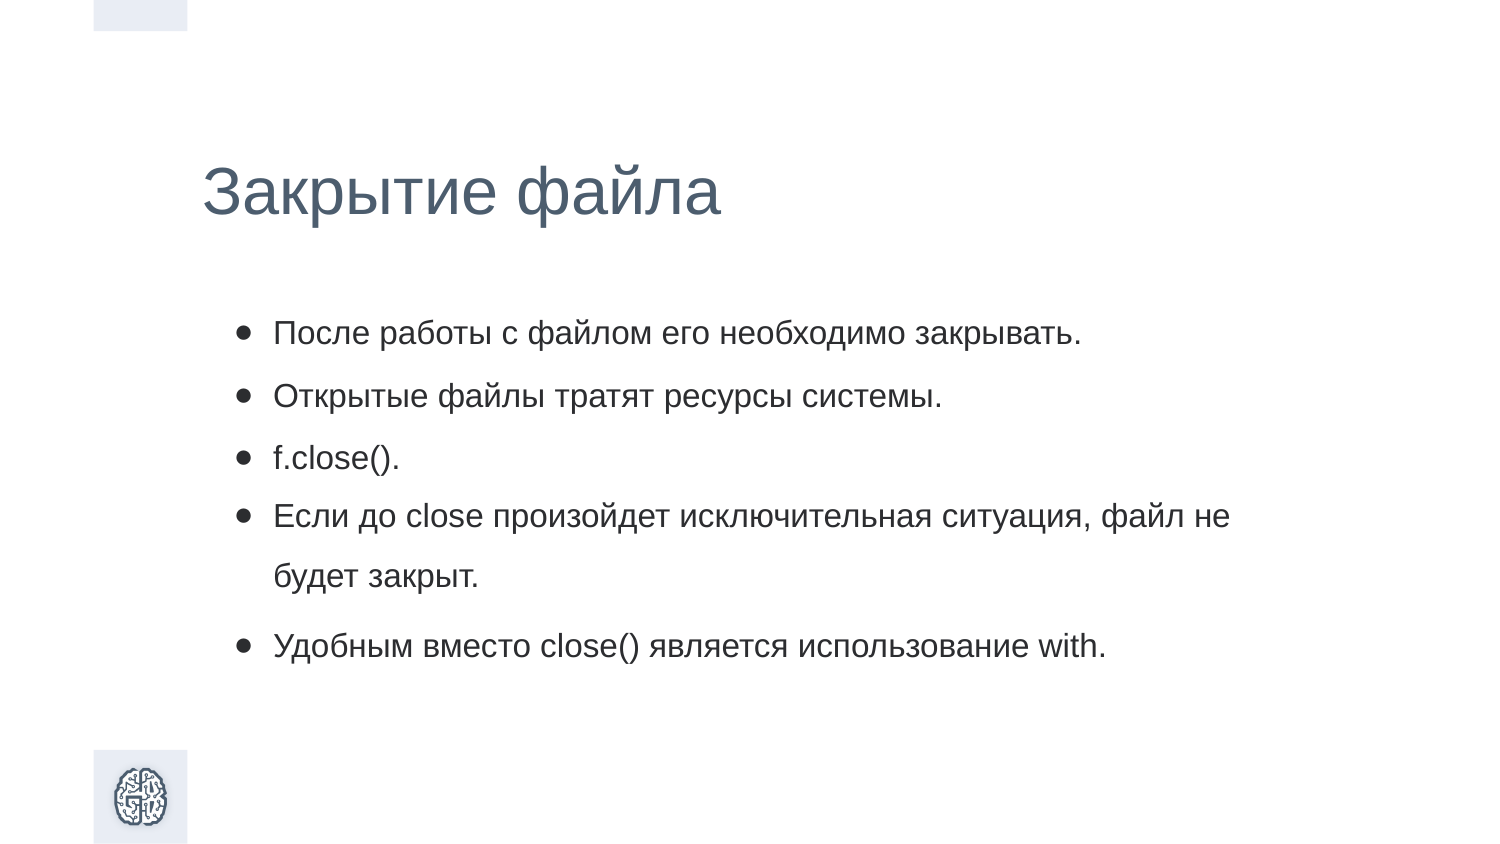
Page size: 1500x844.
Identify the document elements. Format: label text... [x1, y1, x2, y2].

text_box После работы с файлом его необходимо закрывать. [187, 284, 1312, 358]
text_box Удобным вместо close() является использование with. [187, 597, 1312, 671]
picture [106, 760, 175, 834]
text_box Если до close произойдет исключительная ситуация, файл не будет закрыт. [187, 497, 1312, 571]
text_box f.close(). [187, 409, 1312, 483]
text_box Открытые файлы тратят ресурсы системы. [187, 358, 1312, 409]
text_box Закрытие файла [187, 93, 1312, 282]
